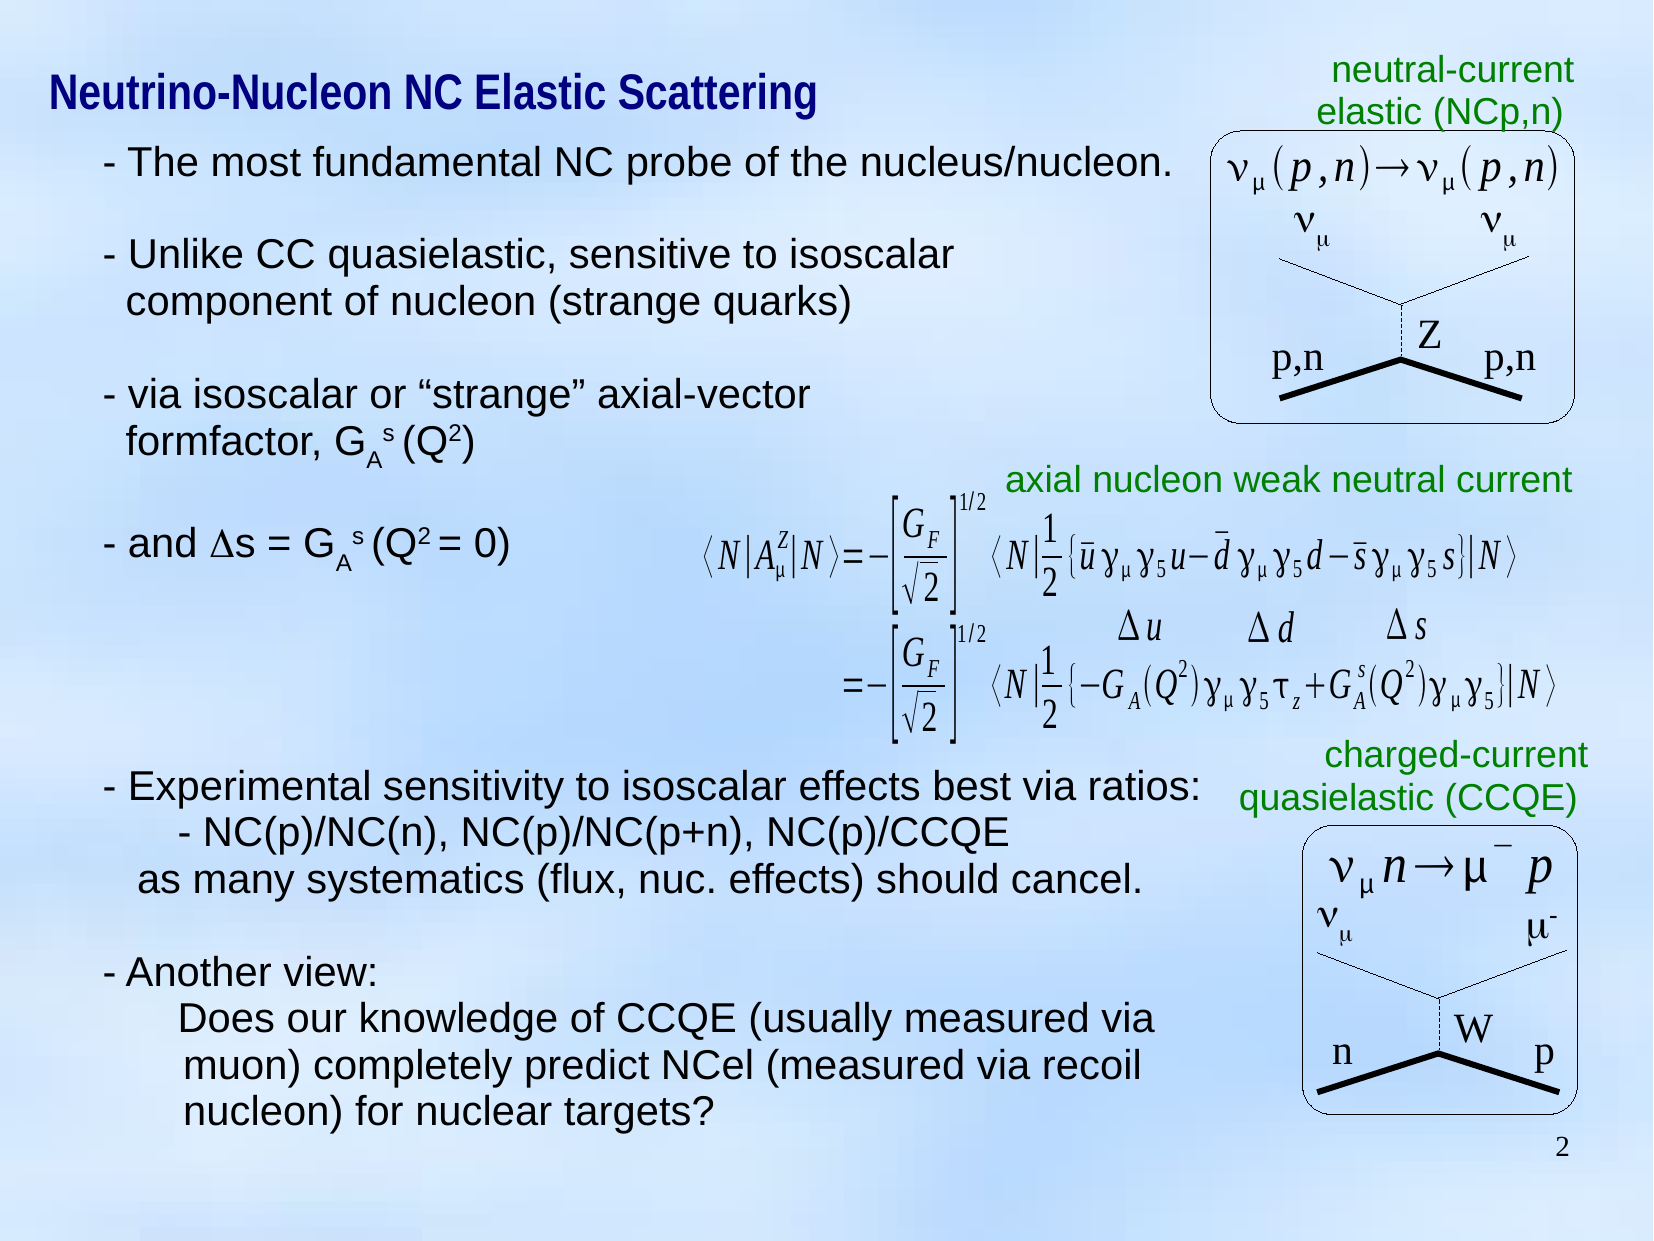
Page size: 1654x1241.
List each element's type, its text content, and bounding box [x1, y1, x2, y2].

text_box p [1519, 1019, 1577, 1087]
text_box m- [1510, 900, 1577, 972]
text_box W [1439, 997, 1509, 1065]
chart [1322, 826, 1560, 901]
text_box axial nucleon weak neutral current [990, 450, 1587, 508]
text_box p,n [1261, 325, 1355, 393]
chart [1261, 140, 1567, 197]
text_box Z [1402, 364, 1423, 371]
text_box p,n [1469, 325, 1566, 393]
chart [694, 488, 1565, 747]
text_box nm [1466, 196, 1543, 283]
text_box Neutrino-Nucleon NC Elastic Scattering [33, 57, 1277, 131]
text_box nm [1303, 891, 1368, 970]
text_box nm [1279, 196, 1345, 275]
text_box charged-current quasielastic (CCQE) [1224, 726, 1604, 826]
picture [0, 0, 1654, 1241]
text_box - The most fundamental NC probe of the nucleus/nucleon. - Unlike CC quasielastic, sensitive to isoscalar component of nucleon (strange quarks) - via isoscalar or “strange” axial-vector formfactor, GAs (Q2) - and Ds = GAs (Q2 = 0) - Experimental sensitivity to isoscalar effects best via ratios: - NC(p)/NC(n), NC(p)/NC(p+n), NC(p)/CCQE as many systematics (flux, nuc. effects) should cancel. - Another view: Does our knowledge of CCQE (usually measured via muon) completely predict NCel (measured via recoil nucleon) for nuclear targets? [87, 130, 1261, 1153]
text_box W [1439, 1058, 1461, 1065]
text_box n [1317, 1019, 1387, 1087]
text_box neutral-current elastic (NCp,n) [1301, 41, 1590, 141]
text_box Z [1402, 303, 1475, 371]
